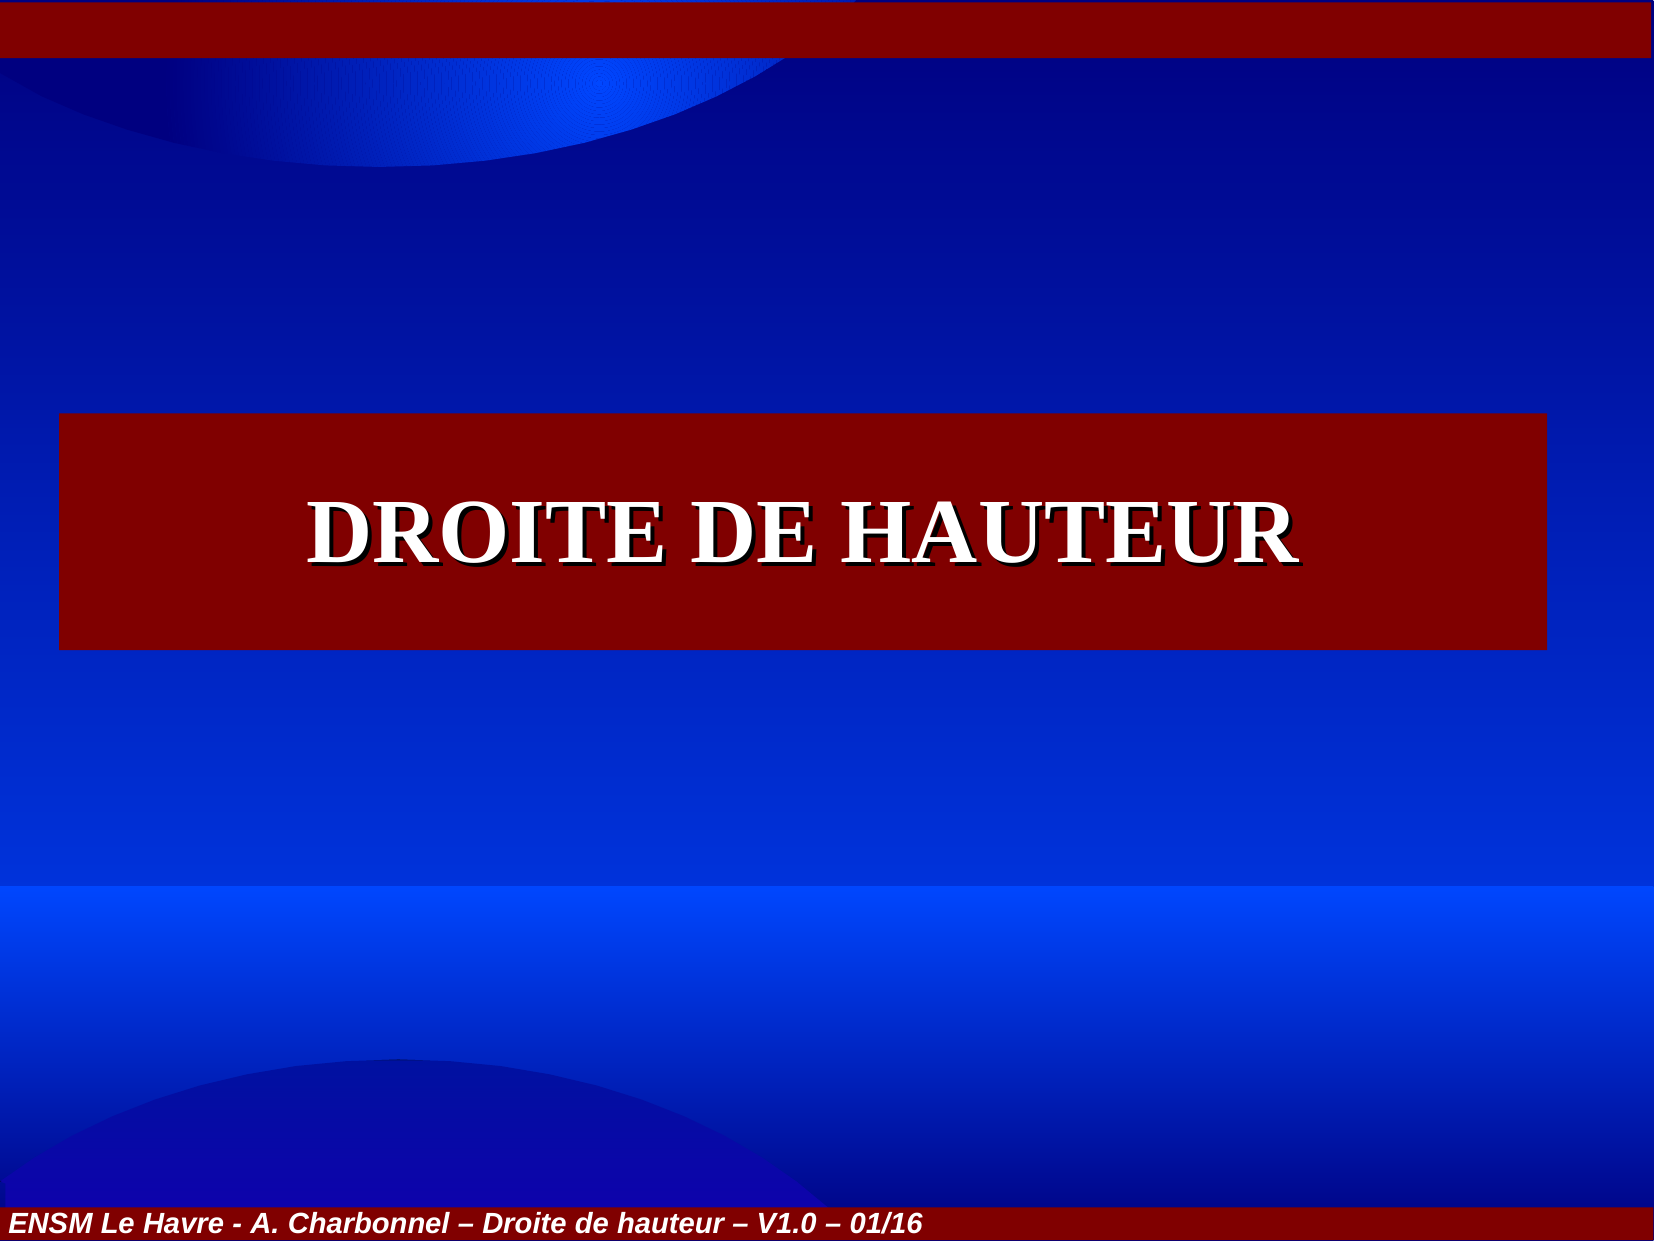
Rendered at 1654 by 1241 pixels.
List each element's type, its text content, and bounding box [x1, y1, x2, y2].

text_box ENSM Le Havre - A. Charbonnel – Droite de hauteur – V1.0 – 01/16 [0, 1207, 1654, 1241]
title DROITE DE HAUTEUR [59, 413, 1548, 651]
text_box [0, 2, 1652, 59]
